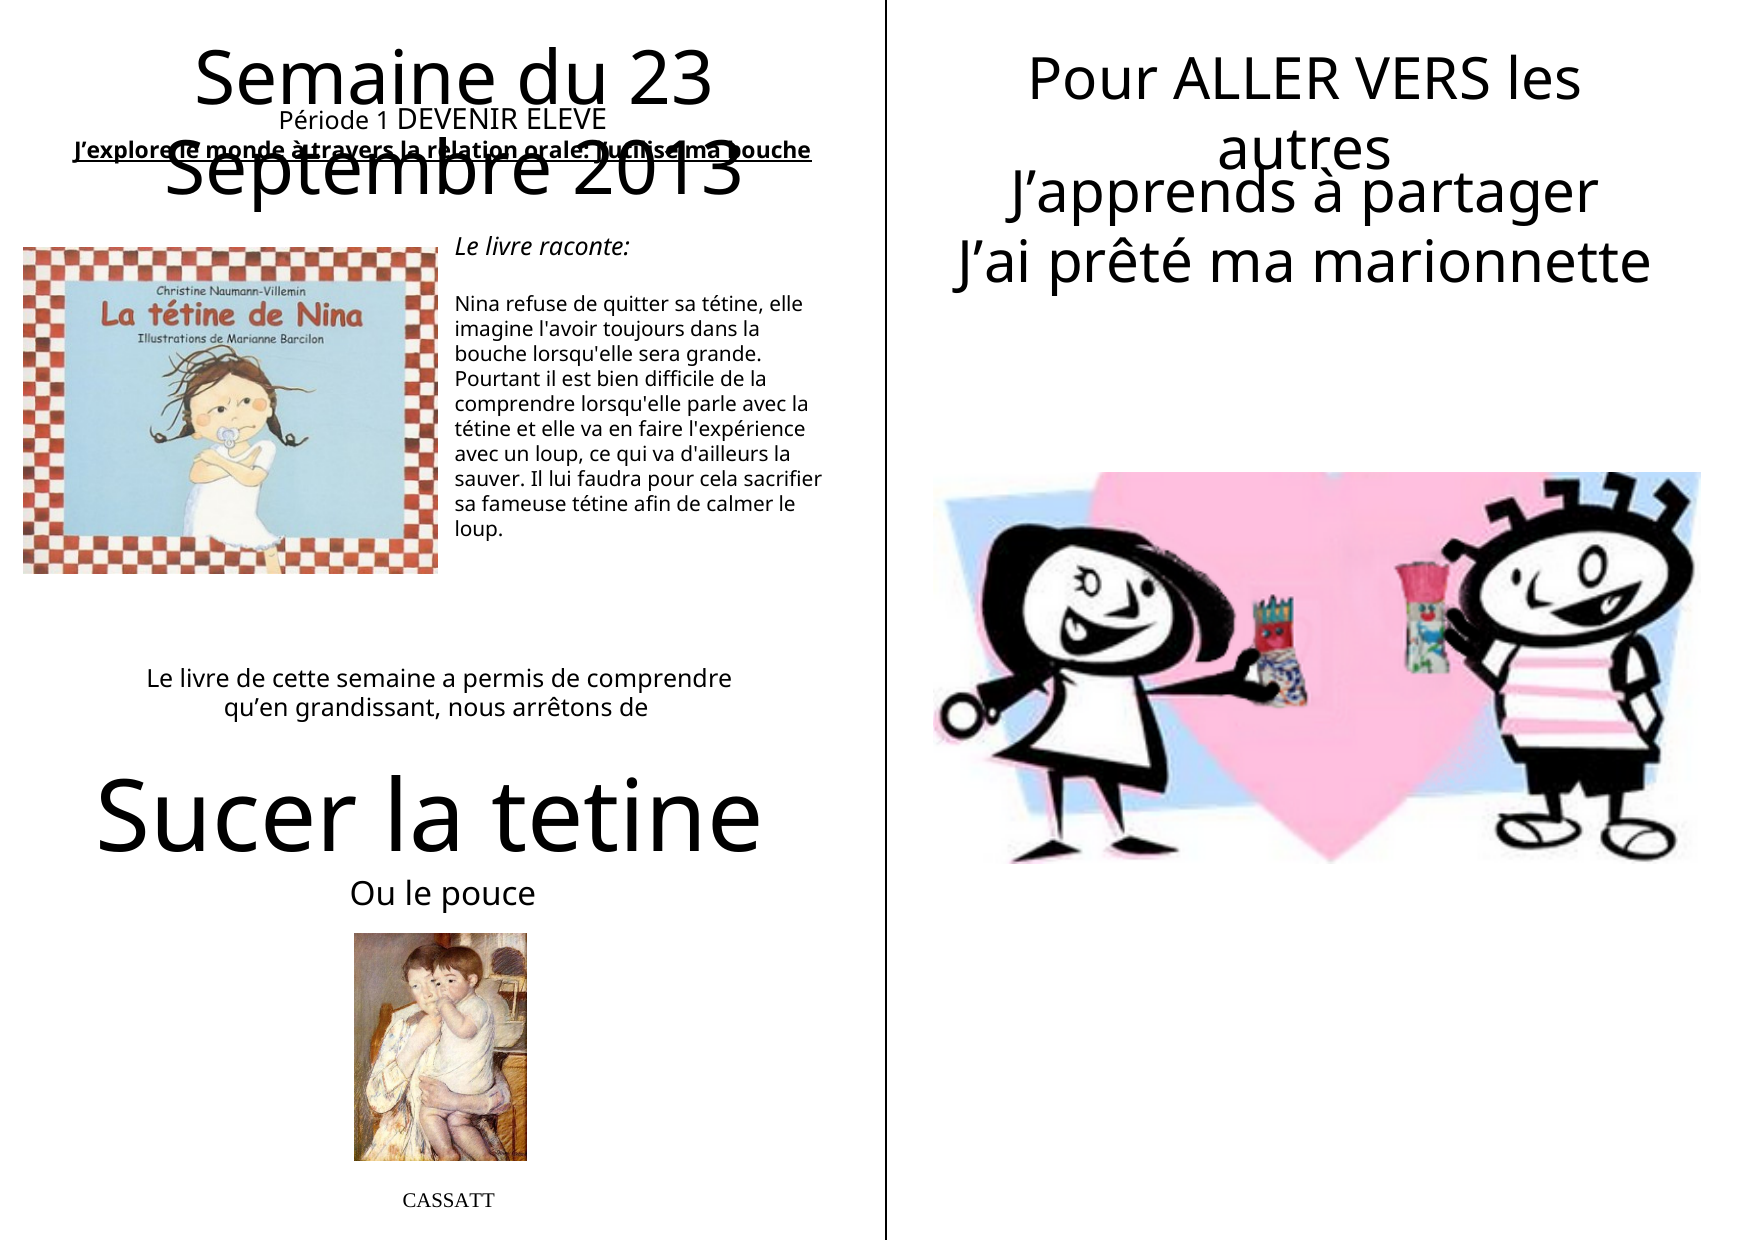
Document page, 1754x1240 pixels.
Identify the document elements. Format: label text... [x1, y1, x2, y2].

text_box Le livre de cette semaine a permis de comprendre qu’en grandissant, nous arrêtons de Sucer la tetine Ou le pouce [35, 626, 851, 1240]
text_box J’apprends à partager J’ai prêté ma marionnette [933, 147, 1678, 402]
text_box Période 1 DEVENIR ELEVE J’explore le monde à travers la relation orale: j’utilise ma bouche [35, 94, 851, 225]
text_box Pour ALLER VERS les autres [968, 35, 1642, 147]
picture [933, 472, 1701, 865]
picture [354, 933, 527, 1161]
text_box Semaine du 23 Septembre 2013 [47, 23, 863, 119]
picture [23, 247, 438, 574]
text_box CASSATT [366, 1180, 532, 1217]
text_box Le livre raconte: Nina refuse de quitter sa tétine, elle imagine l'avoir toujours dans la bouche lorsqu'elle sera grande. Pourtant il est bien difficile de la comprendre lorsqu'elle parle avec la tétine et elle va en faire l'expérience avec un loup, ce qui va d'ailleurs la sauver. Il lui faudra pour cela sacrifier sa fameuse tétine afin de calmer le loup. [448, 224, 844, 603]
